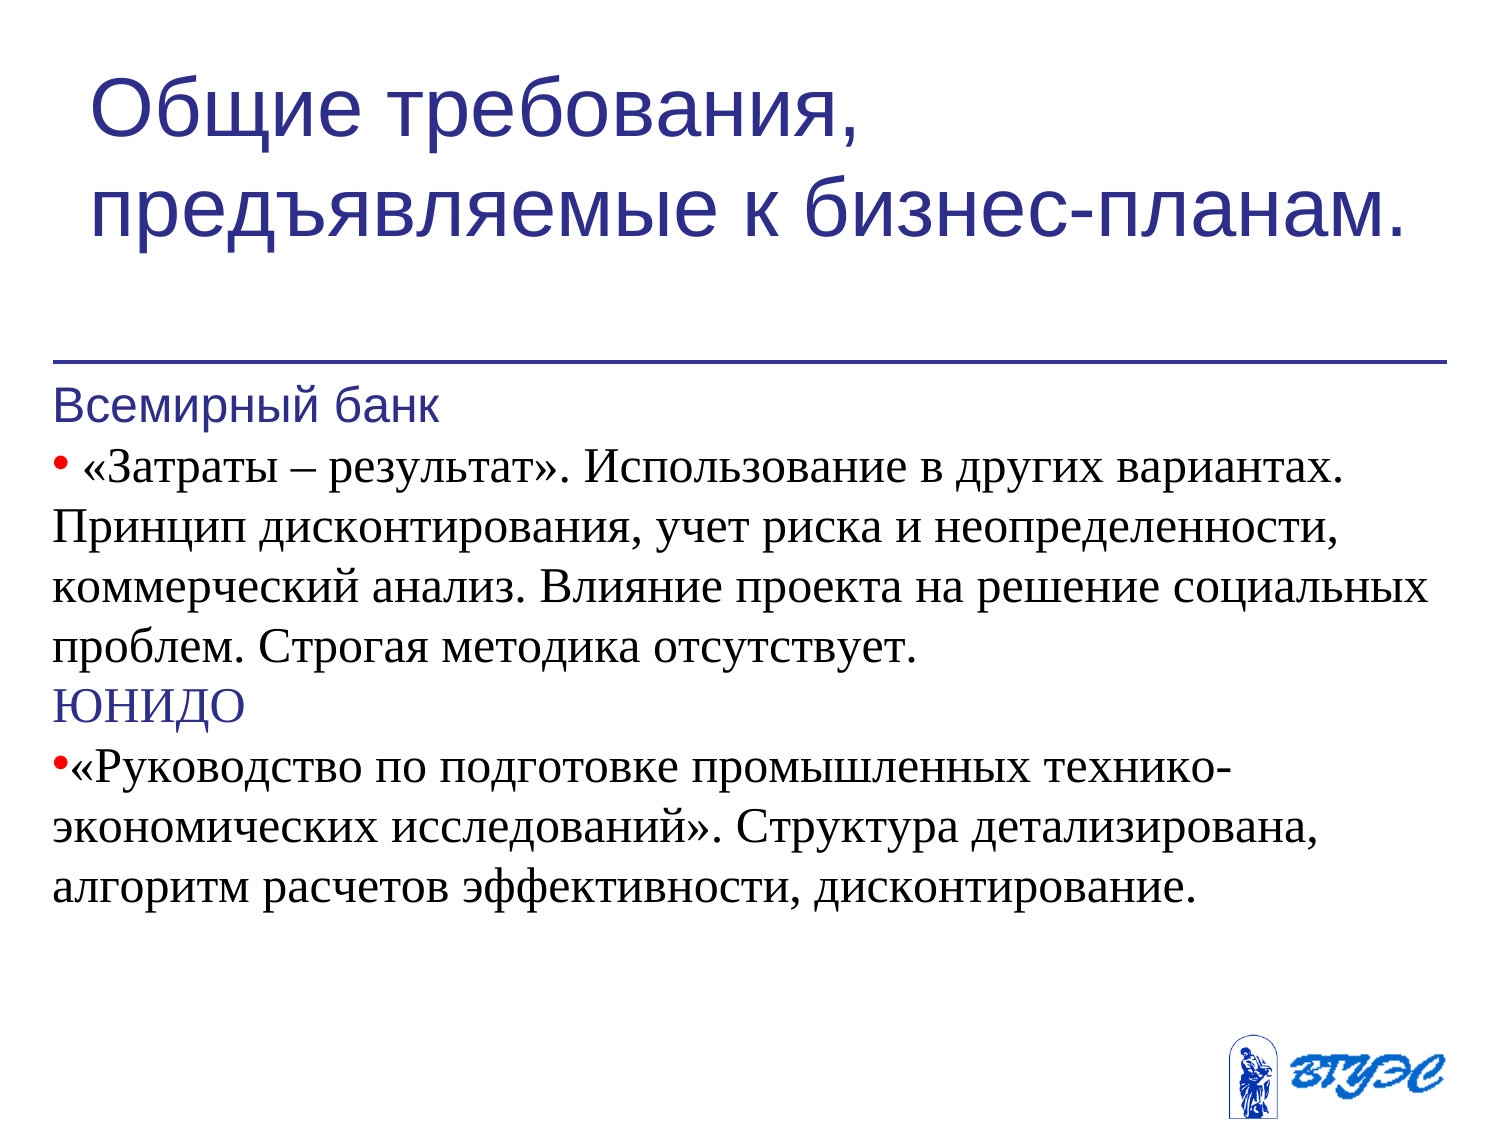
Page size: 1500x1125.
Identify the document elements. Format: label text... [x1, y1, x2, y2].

text_box Всемирный банк «Затраты – результат». Использование в других вариантах. Принцип дисконтирования, учет риска и неопределенности, коммерческий анализ. Влияние проекта на решение социальных проблем. Строгая методика отсутствует. ЮНИДО «Руководство по подготовке промышленных технико-экономических исследований». Структура детализирована, алгоритм расчетов эффективности, дисконтирование. [37, 364, 1451, 1101]
picture [1228, 1101, 1278, 1119]
title Общие требования, предъявляемые к бизнес-планам. [75, 45, 1426, 360]
